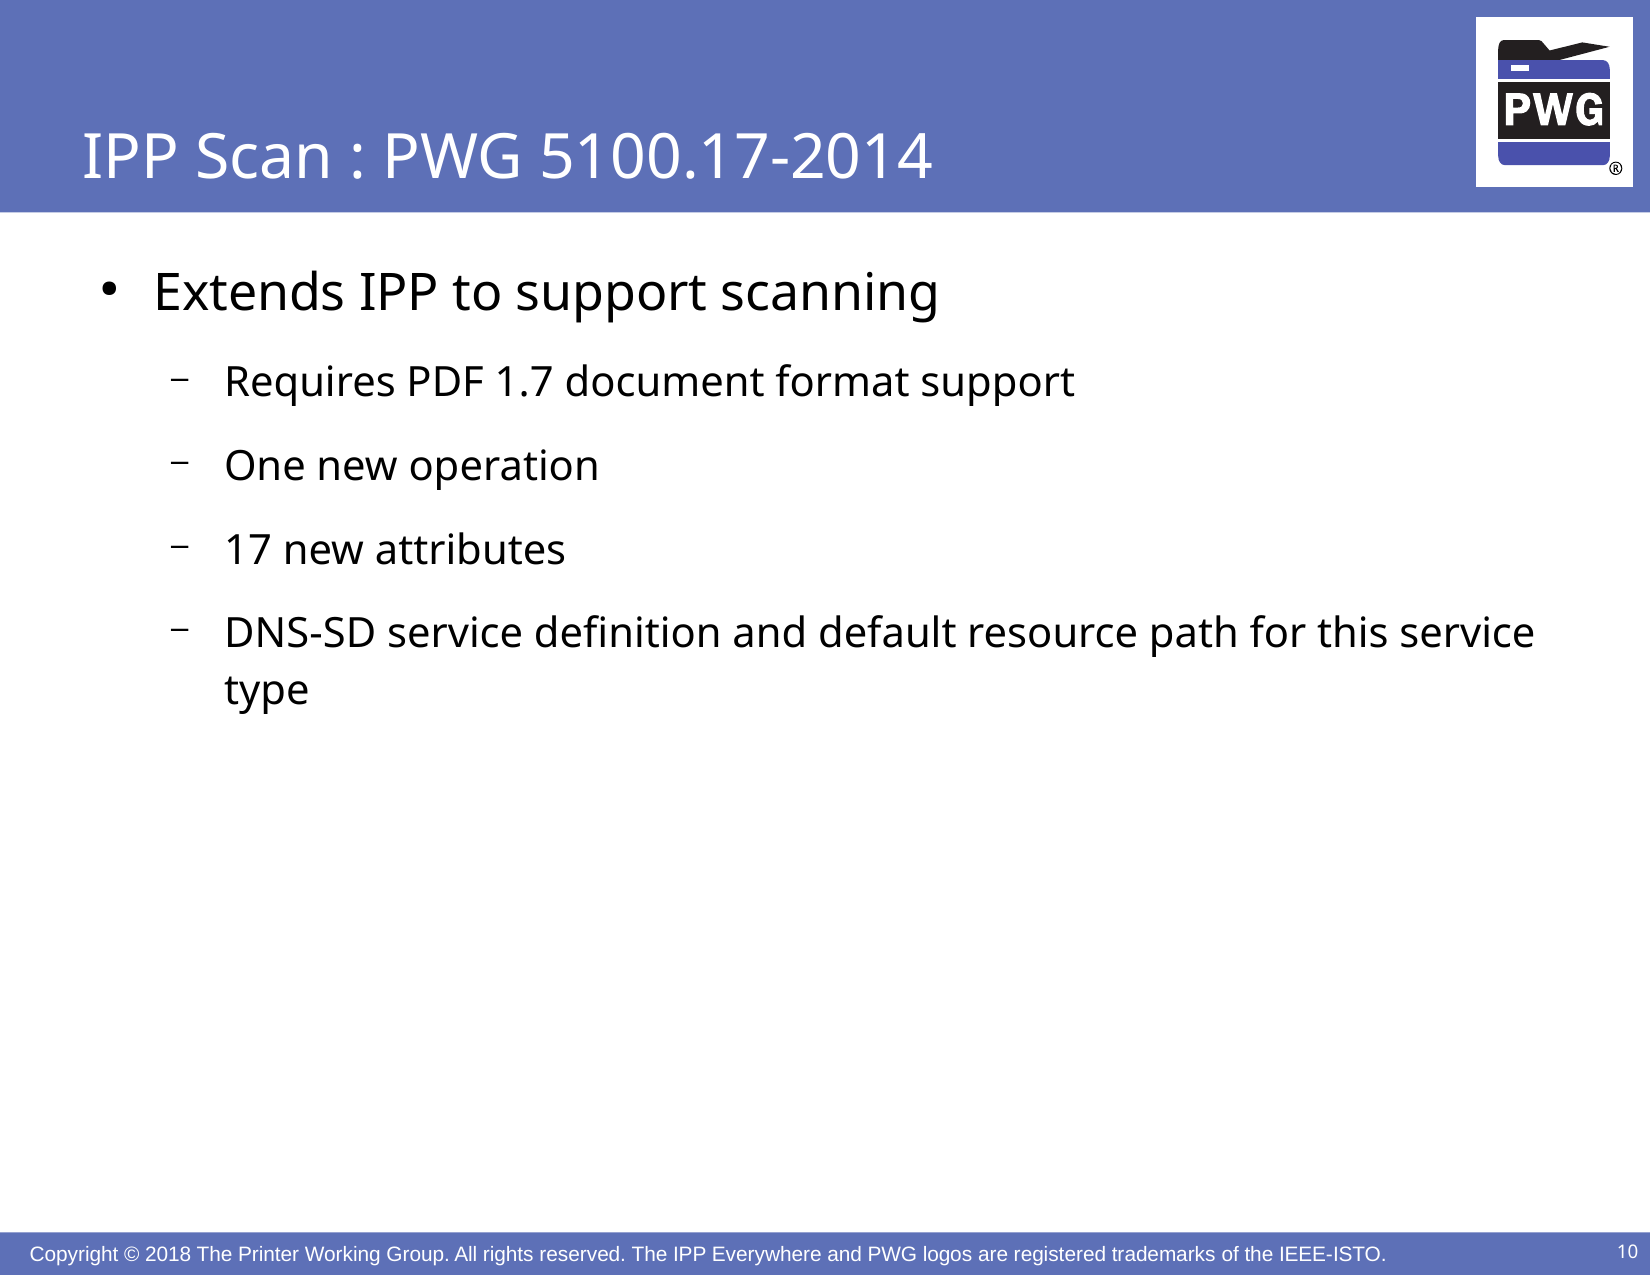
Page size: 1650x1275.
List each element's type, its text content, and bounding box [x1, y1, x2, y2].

list Extends IPP to support scanning Requires PDF 1.7 document format support One new operation 17 new attributes DNS-SD service definition and default resource path for this service type [82, 254, 1568, 1233]
title IPP Scan : PWG 5100.17-2014 [82, 8, 1449, 198]
